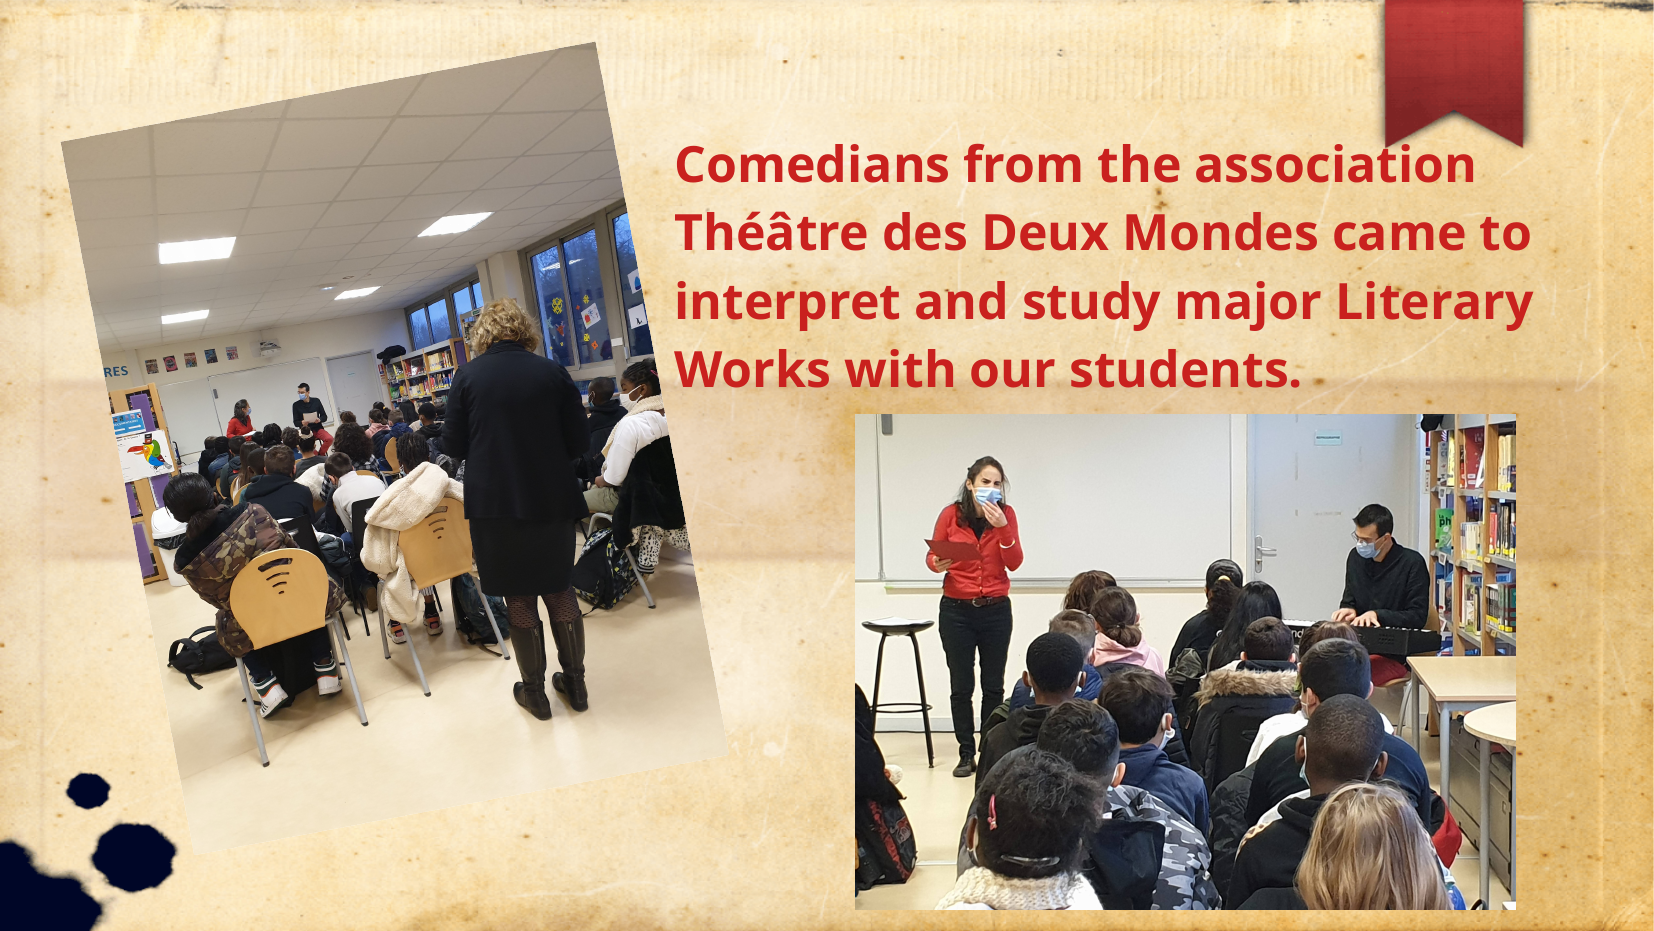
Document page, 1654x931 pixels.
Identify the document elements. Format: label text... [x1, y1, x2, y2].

picture [0, 0, 1654, 931]
text_box Comedians from the association Théâtre des Deux Mondes came to interpret and study major Literary Works with our students. [660, 121, 1606, 415]
